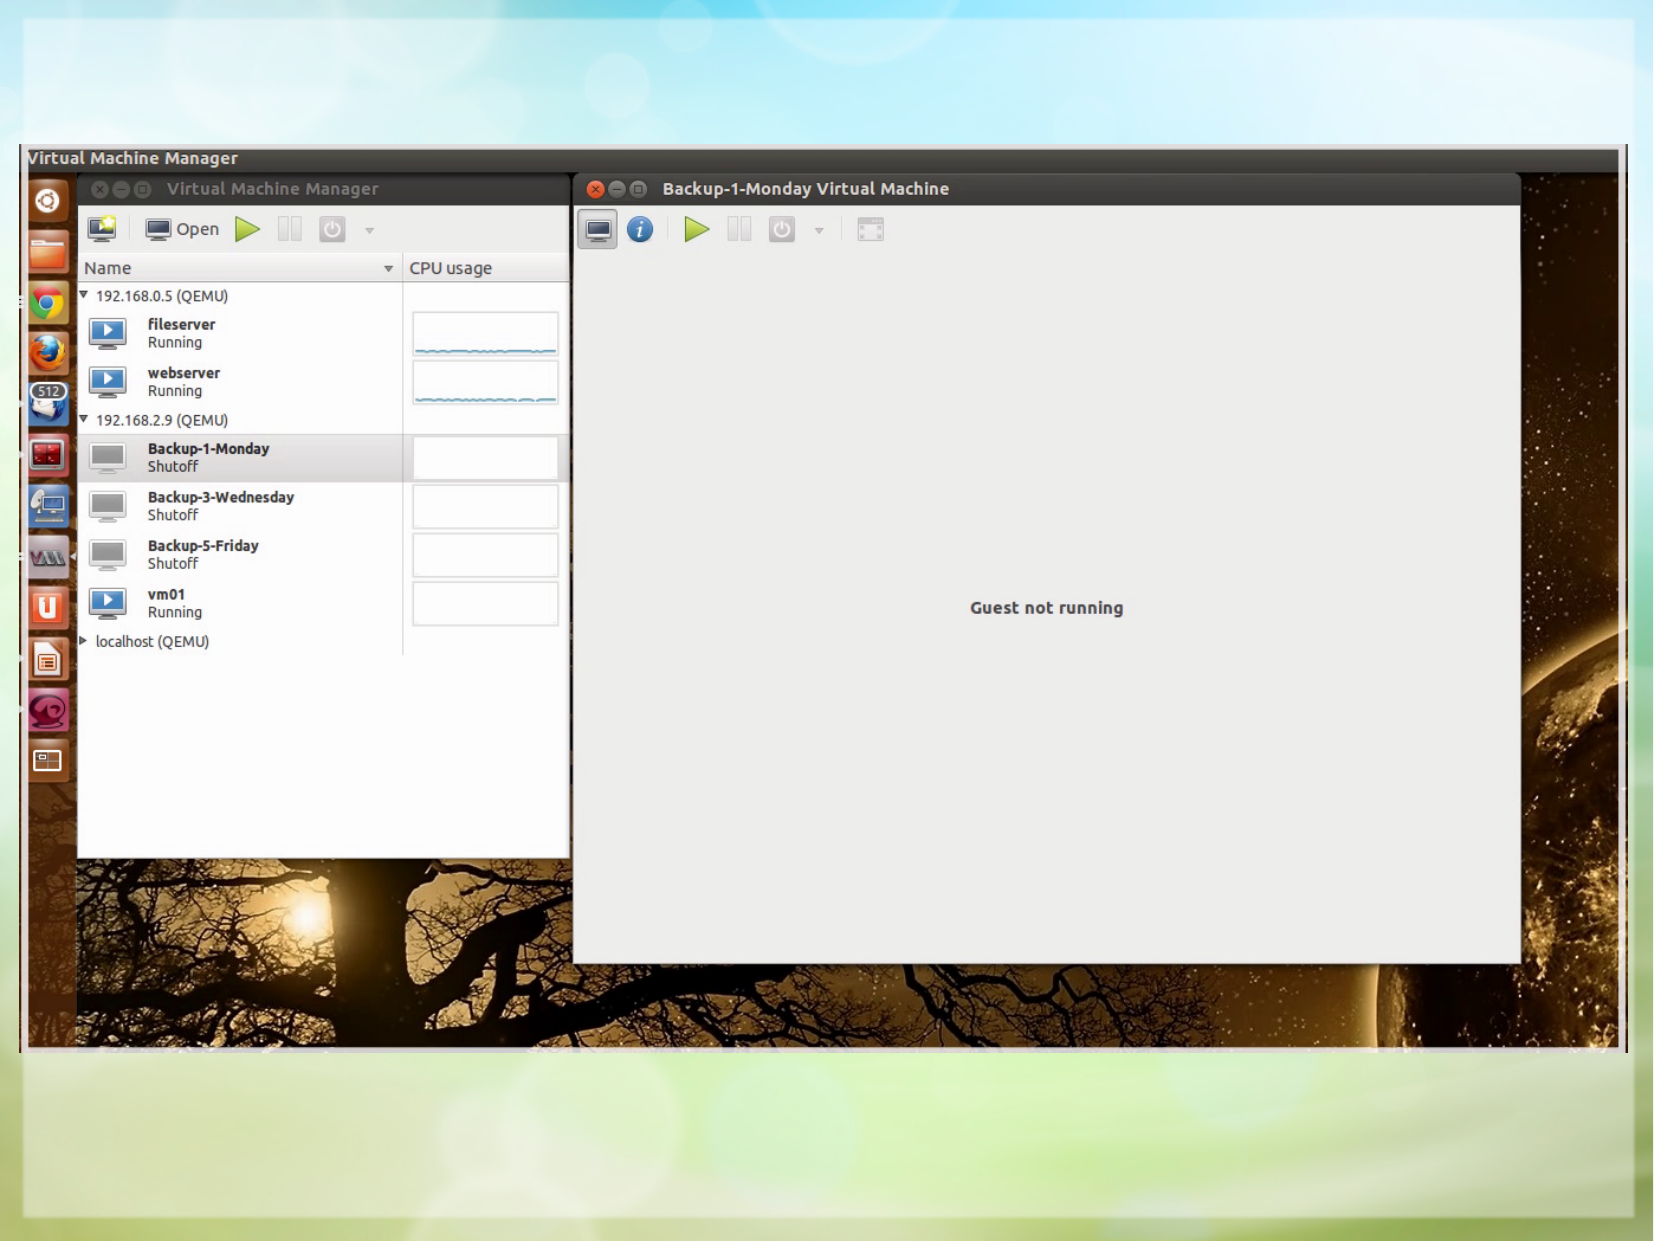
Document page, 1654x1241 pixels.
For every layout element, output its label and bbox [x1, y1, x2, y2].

subtitle [82, 0, 1571, 144]
text_box [18, 144, 1629, 1054]
picture [0, 0, 1654, 1241]
